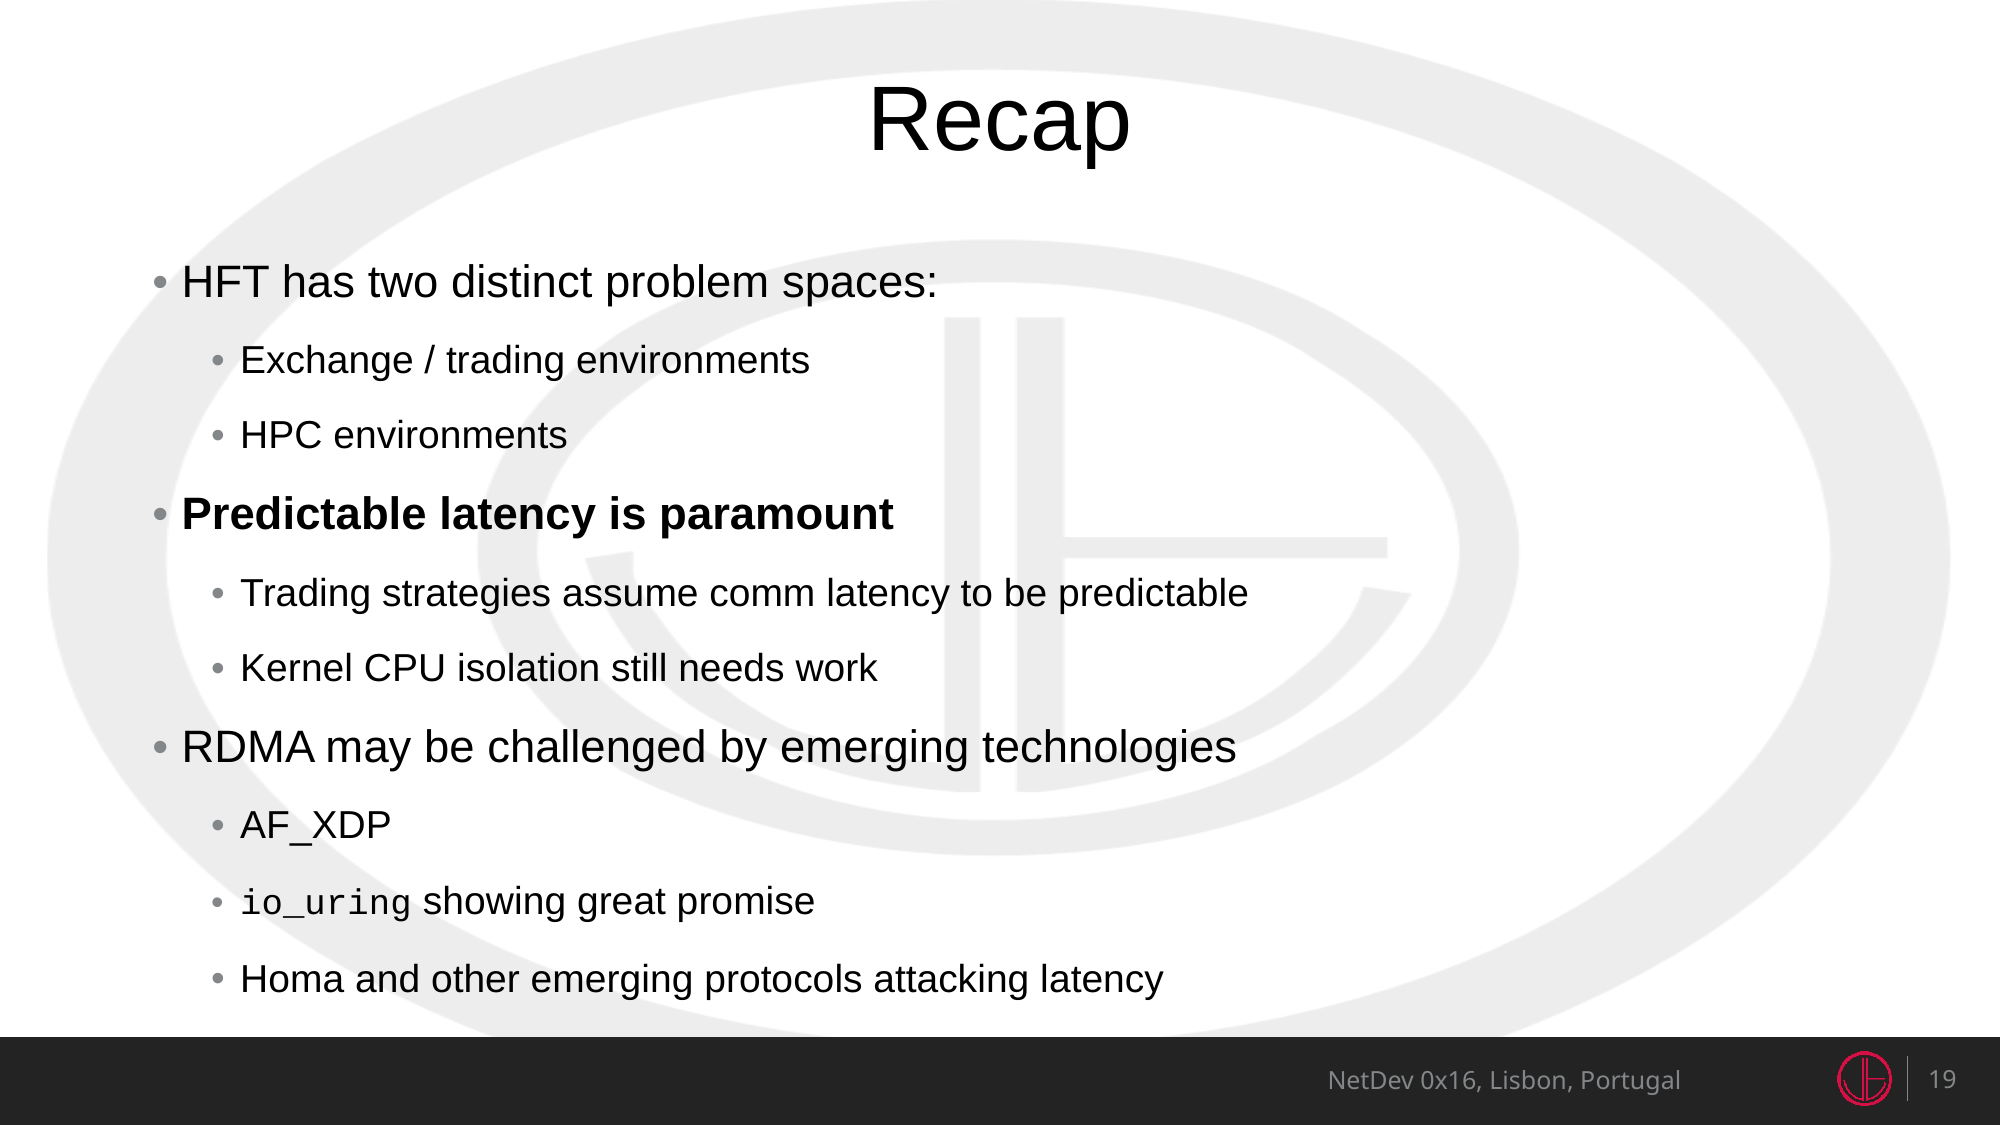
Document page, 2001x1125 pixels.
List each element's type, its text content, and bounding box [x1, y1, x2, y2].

list HFT has two distinct problem spaces: Exchange / trading environments HPC environments Predictable latency is paramount Trading strategies assume comm latency to be predictable Kernel CPU isolation still needs work RDMA may be challenged by emerging technologies AF_XDP io_uring showing great promise Homa and other emerging protocols attacking latency [137, 233, 1863, 1014]
text_box NetDev 0x16, Lisbon, Portugal [1312, 1050, 1763, 1110]
picture [1837, 1051, 1892, 1106]
title Recap [137, 25, 1863, 220]
text_box <number> [1913, 1050, 2000, 1111]
